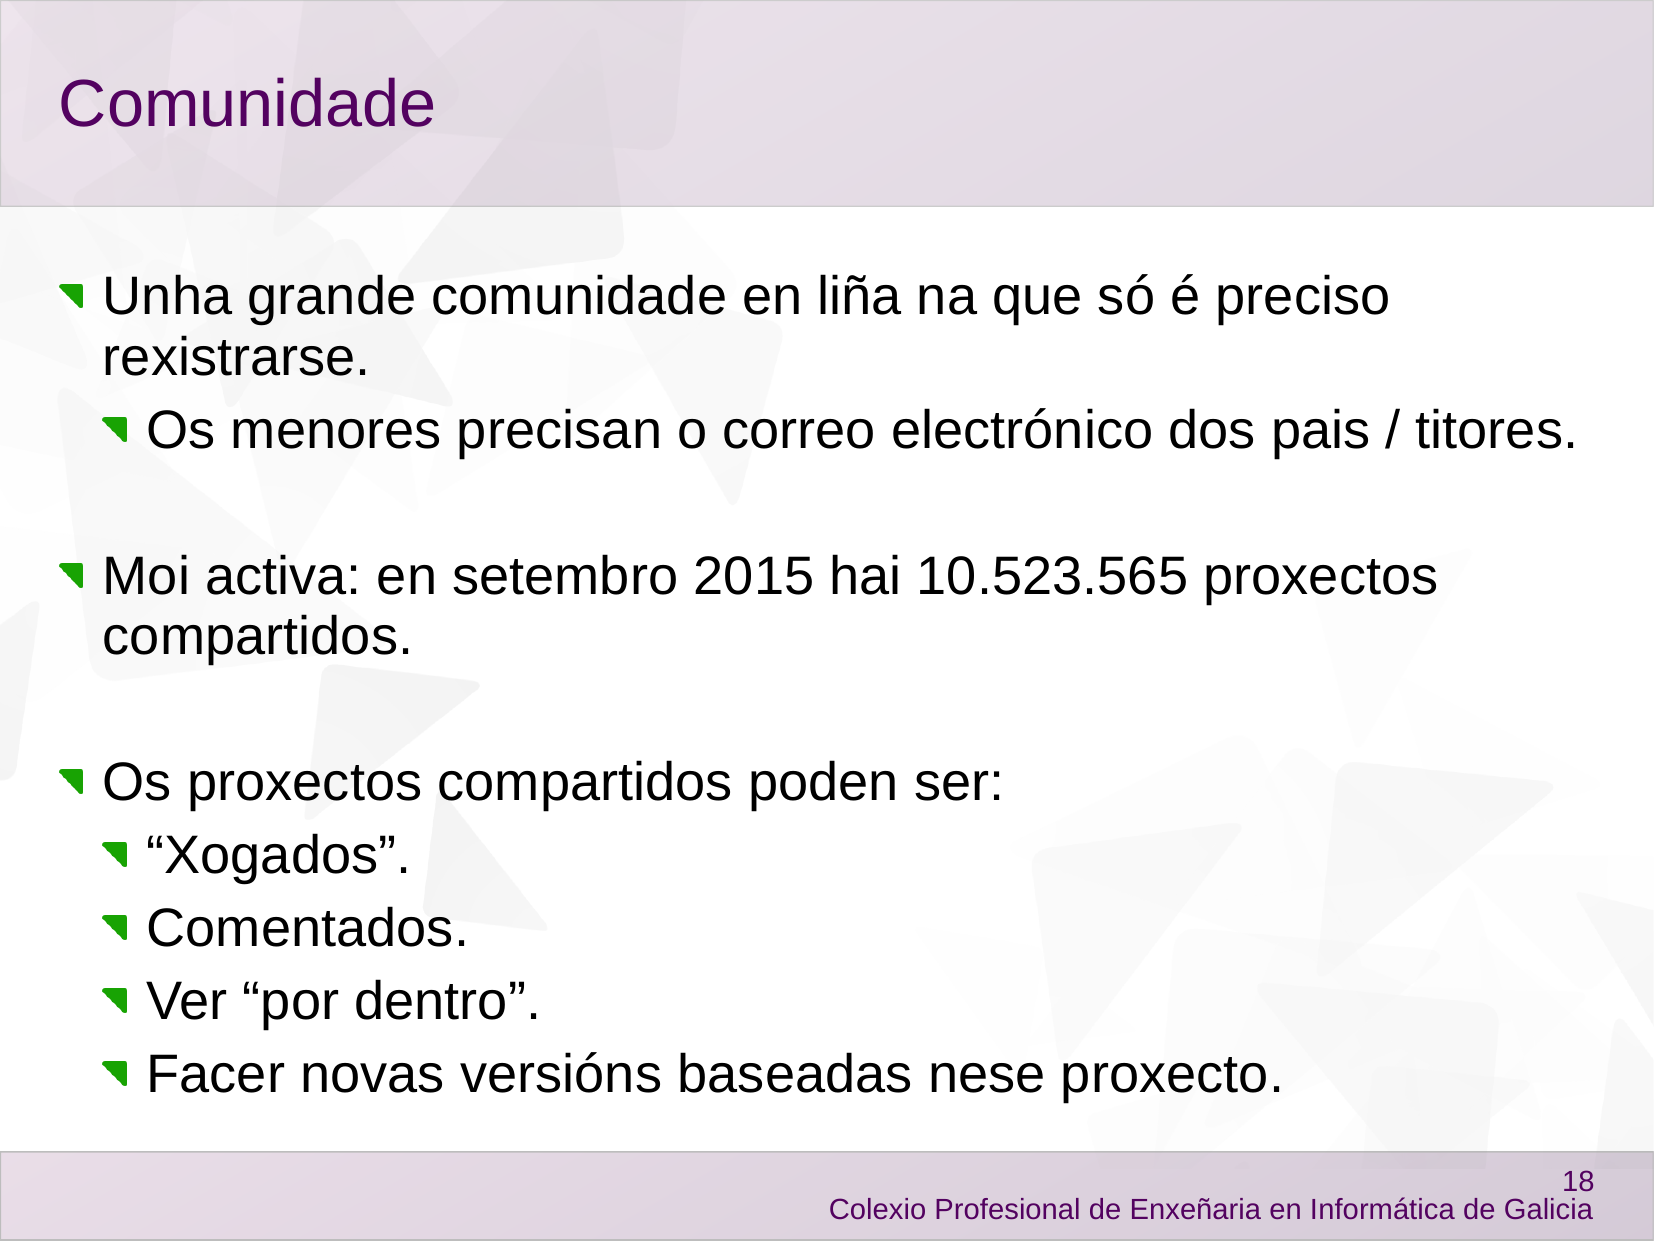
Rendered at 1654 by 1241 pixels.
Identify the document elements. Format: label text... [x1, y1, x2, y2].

title Comunidade [59, 29, 1595, 178]
picture [0, 0, 783, 931]
list Unha grande comunidade en liña na que só é preciso rexistrarse. Os menores precisan o correo electrónico dos pais / titores. Moi activa: en setembro 2015 hai 10.523.565 proxectos compartidos. Os proxectos compartidos poden ser: “Xogados”. Comentados. Ver “por dentro”. Facer novas versións baseadas nese proxecto. [59, 265, 1595, 1107]
picture [915, 548, 1654, 1169]
